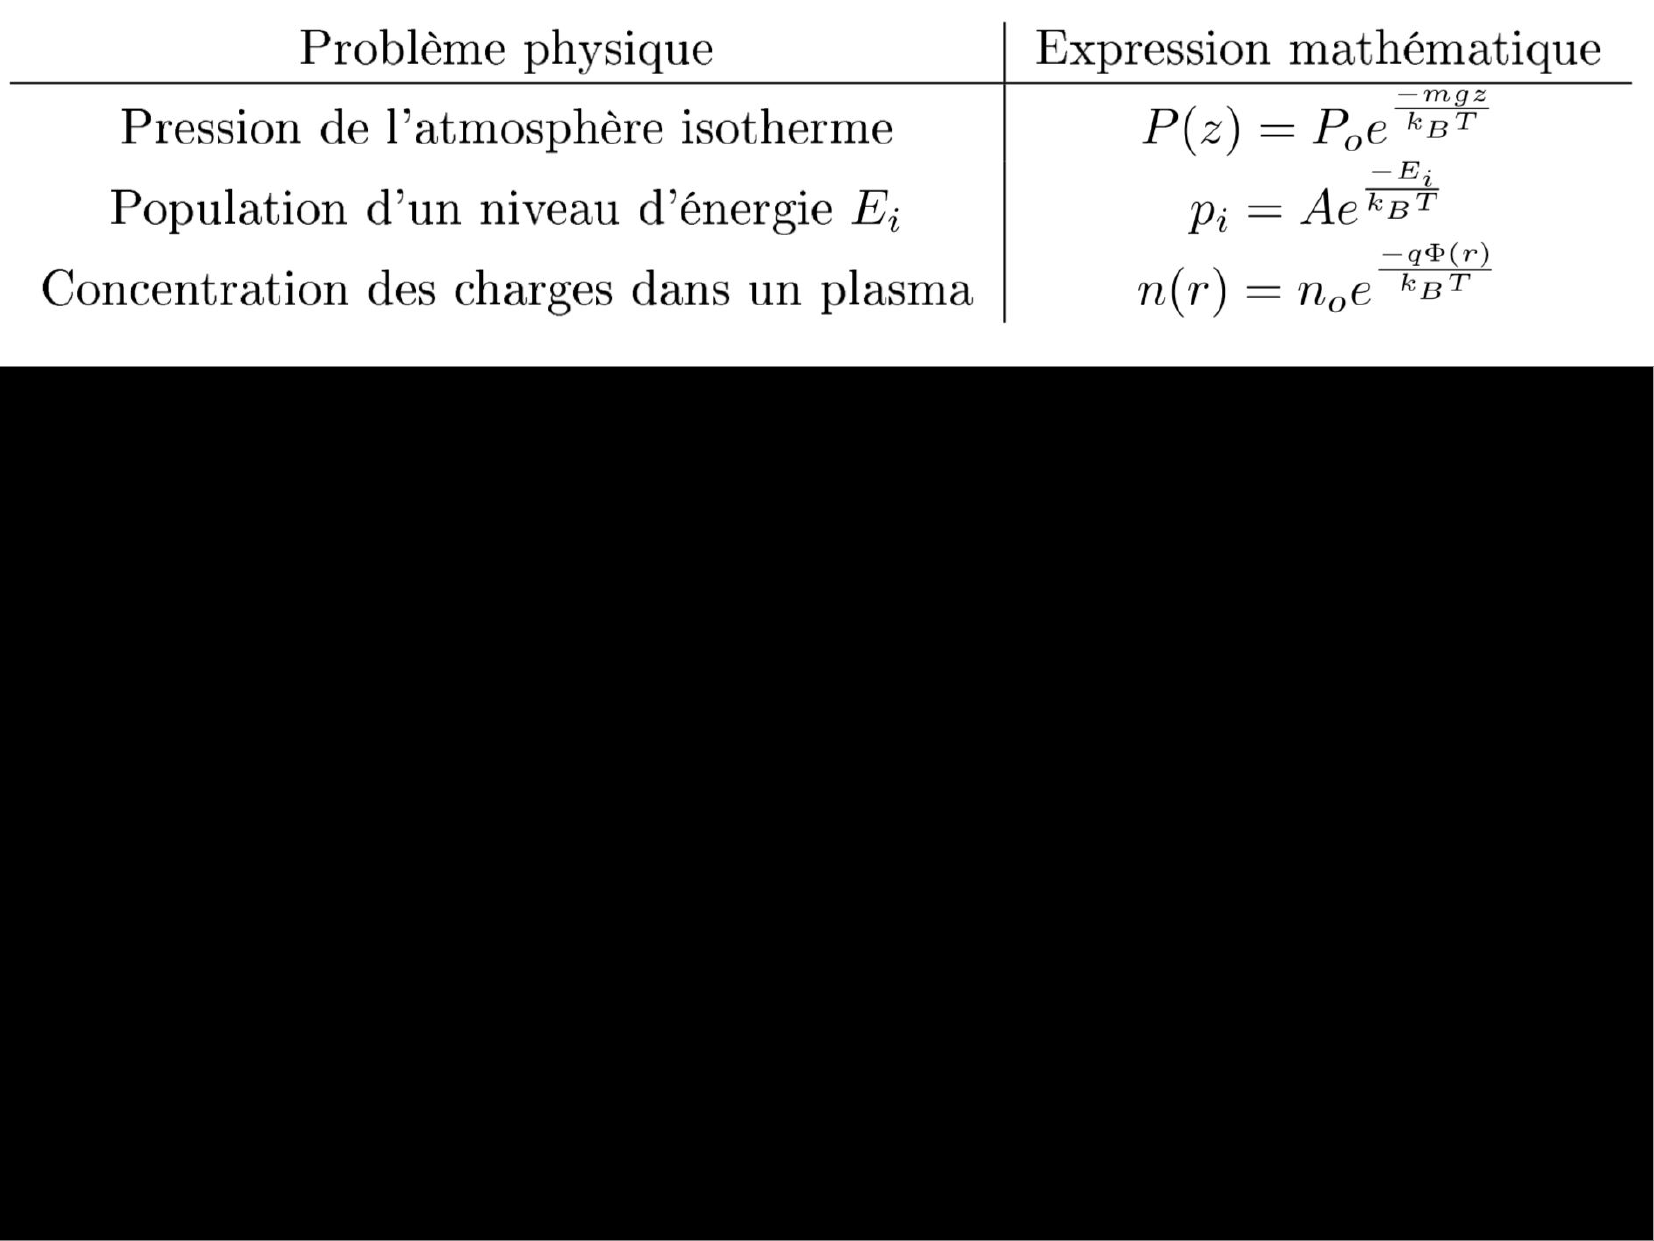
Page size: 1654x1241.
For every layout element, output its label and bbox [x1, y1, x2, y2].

picture [0, 11, 1648, 346]
text_box [0, 366, 1654, 1241]
